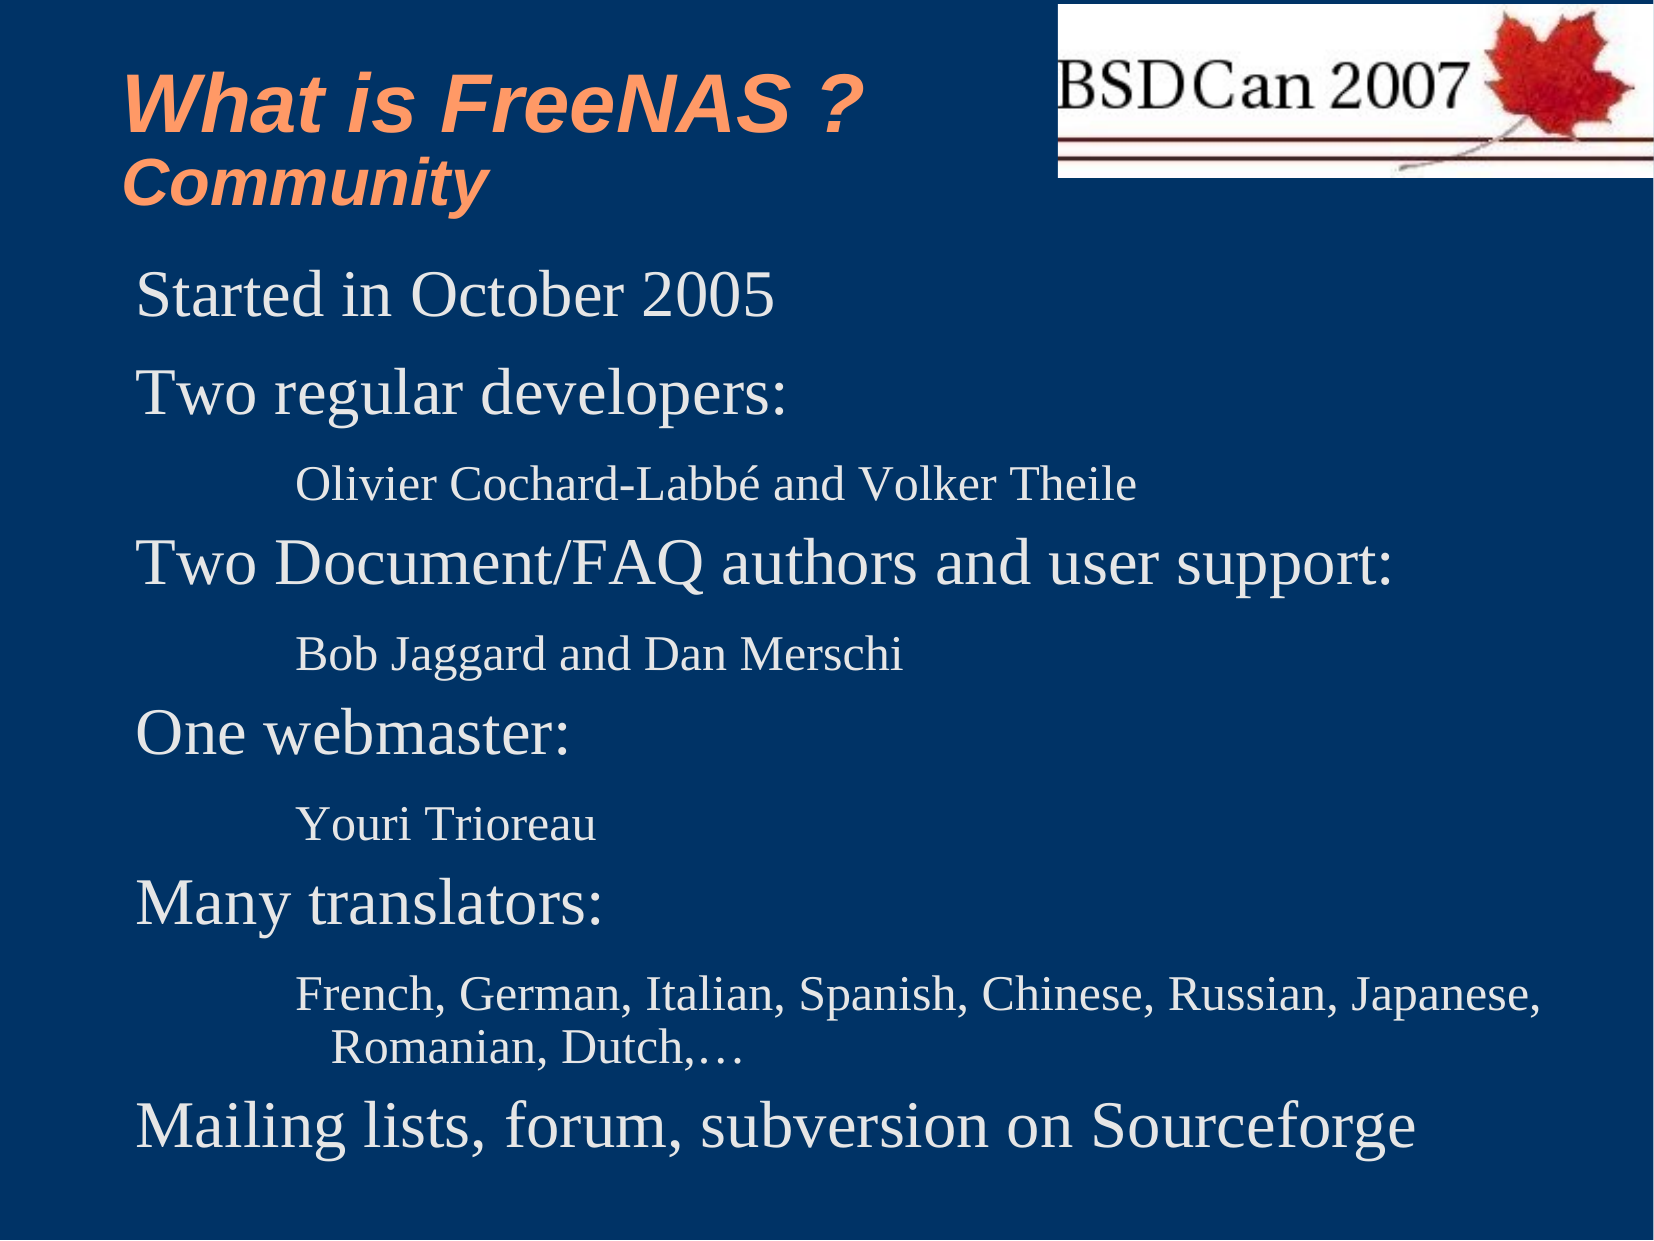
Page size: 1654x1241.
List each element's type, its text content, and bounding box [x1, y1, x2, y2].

picture [1057, 4, 1654, 178]
title What is FreeNAS ? Community [121, 46, 1534, 237]
list Started in October 2005 Two regular developers: Olivier Cochard-Labbé and Volker Theile Two Document/FAQ authors and user support: Bob Jaggard and Dan Merschi One webmaster: Youri Trioreau Many translators: French, German, Italian, Spanish, Chinese, Russian, Japanese, Romanian, Dutch,… Mailing lists, forum, subversion on Sourceforge [118, 265, 1558, 1178]
